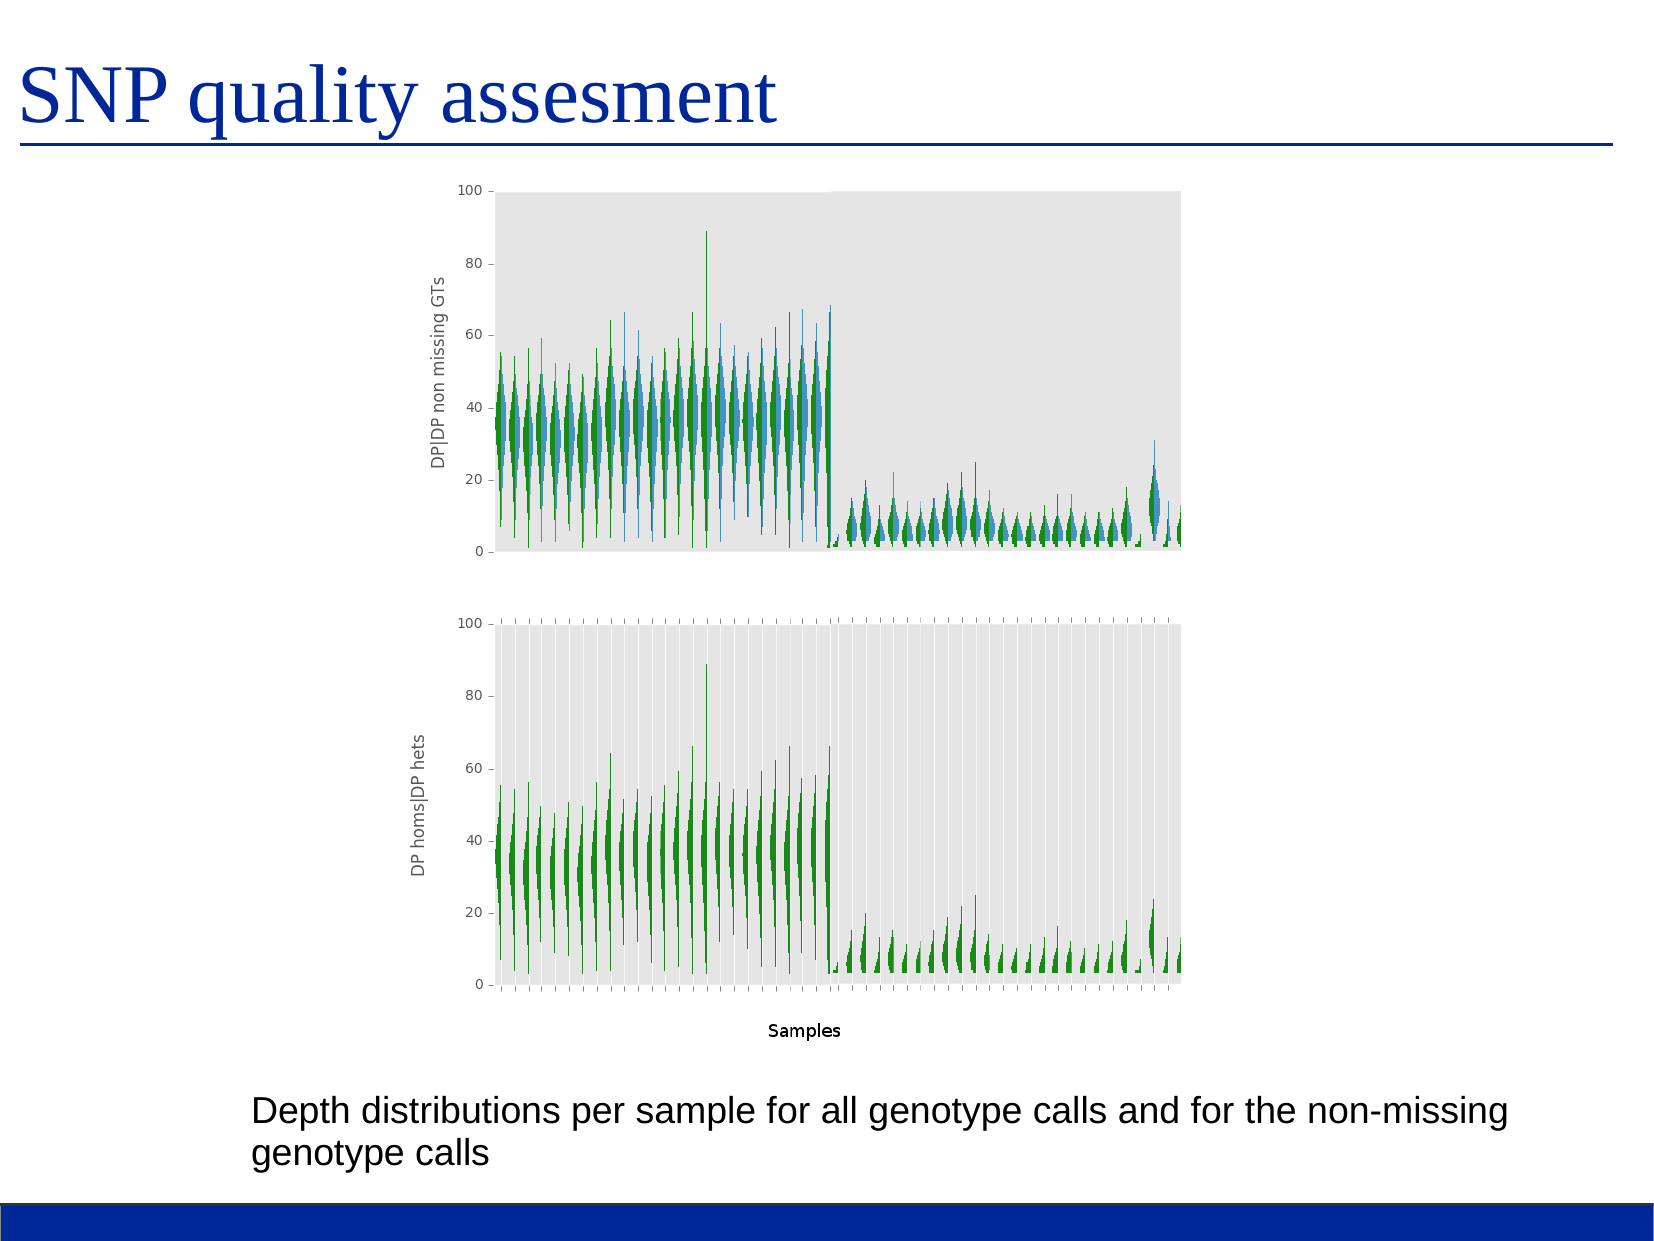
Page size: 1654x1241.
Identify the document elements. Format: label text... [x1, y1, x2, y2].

title SNP quality assesment [17, 0, 1589, 198]
picture [401, 165, 1181, 1052]
text_box Depth distributions per sample for all genotype calls and for the non-missing genotype calls [236, 1082, 1536, 1182]
